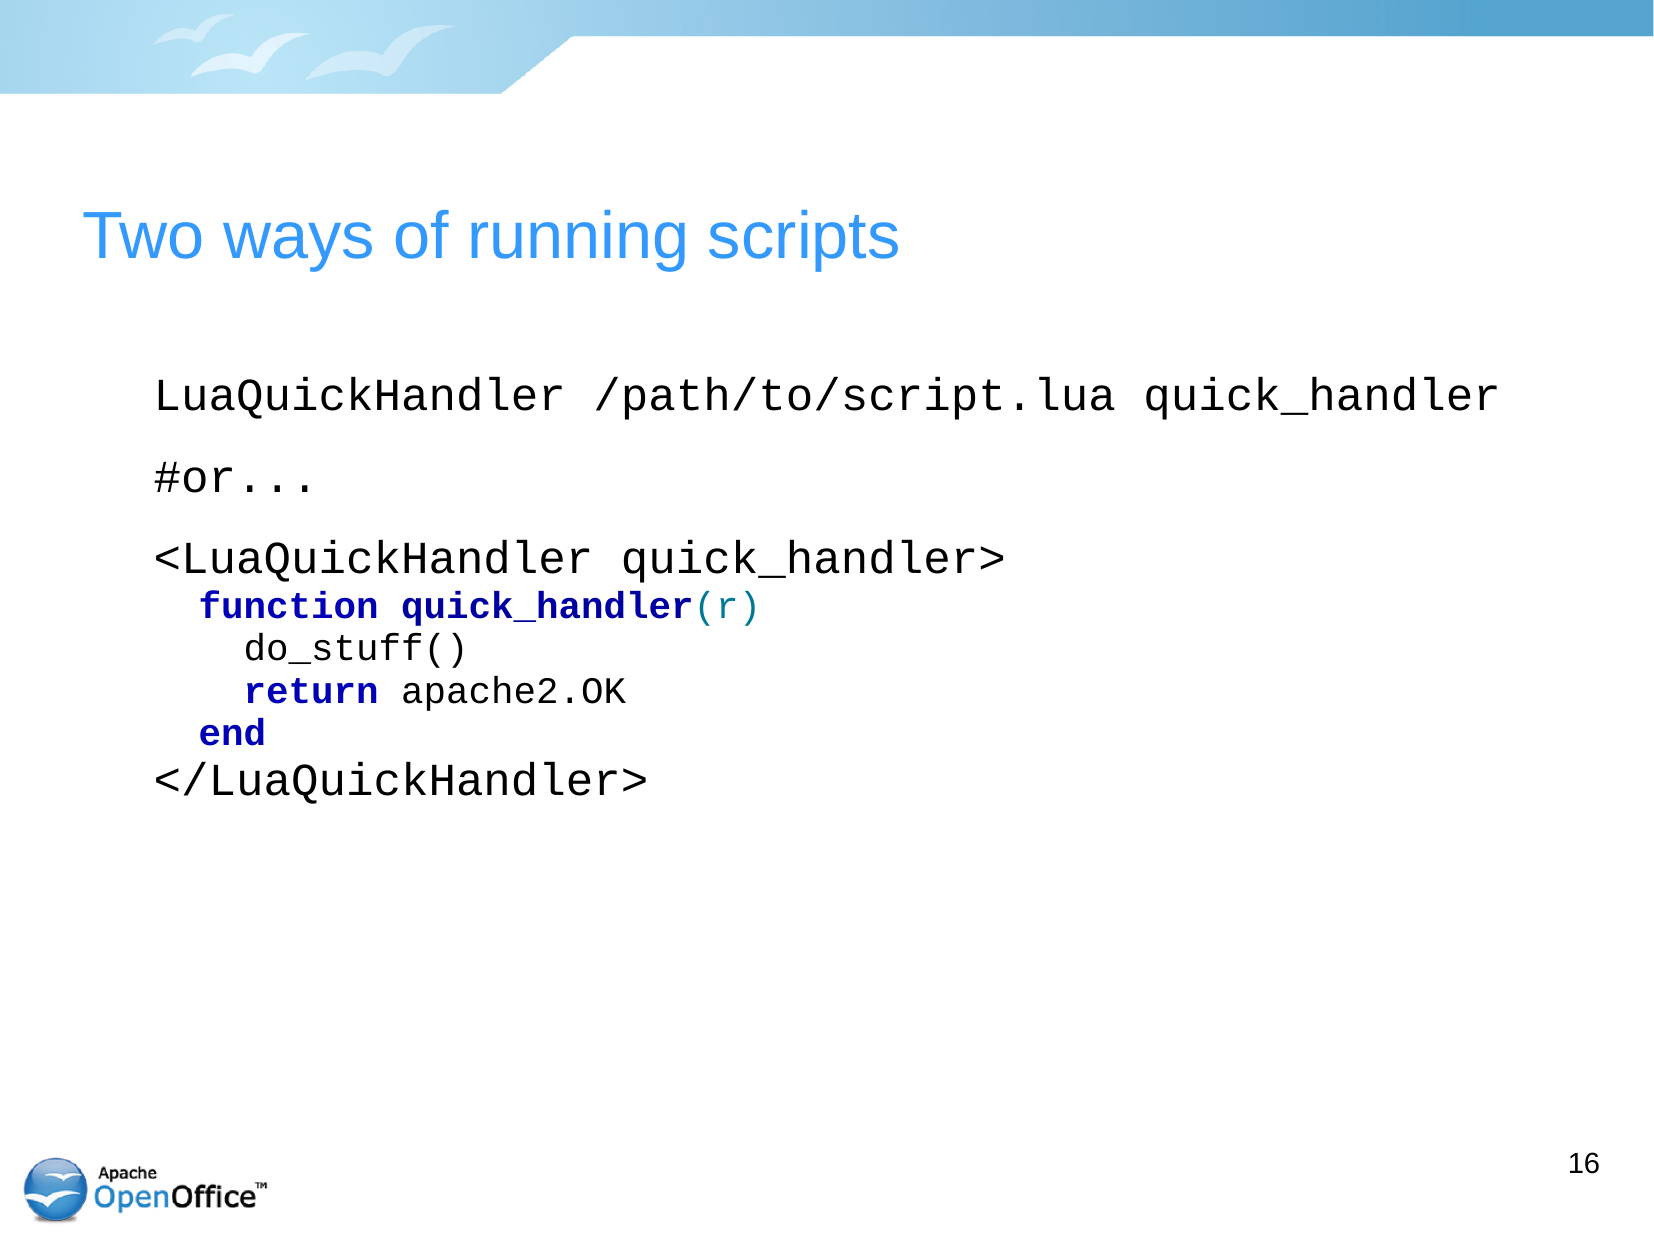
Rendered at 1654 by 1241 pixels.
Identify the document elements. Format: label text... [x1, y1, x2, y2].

picture [0, 0, 1654, 1241]
title Two ways of running scripts [82, 132, 1571, 340]
list LuaQuickHandler /path/to/script.lua quick_handler #or... <LuaQuickHandler quick_handler> function quick_handler(r) do_stuff() return apache2.OK end </LuaQuickHandler> [82, 372, 1571, 1093]
